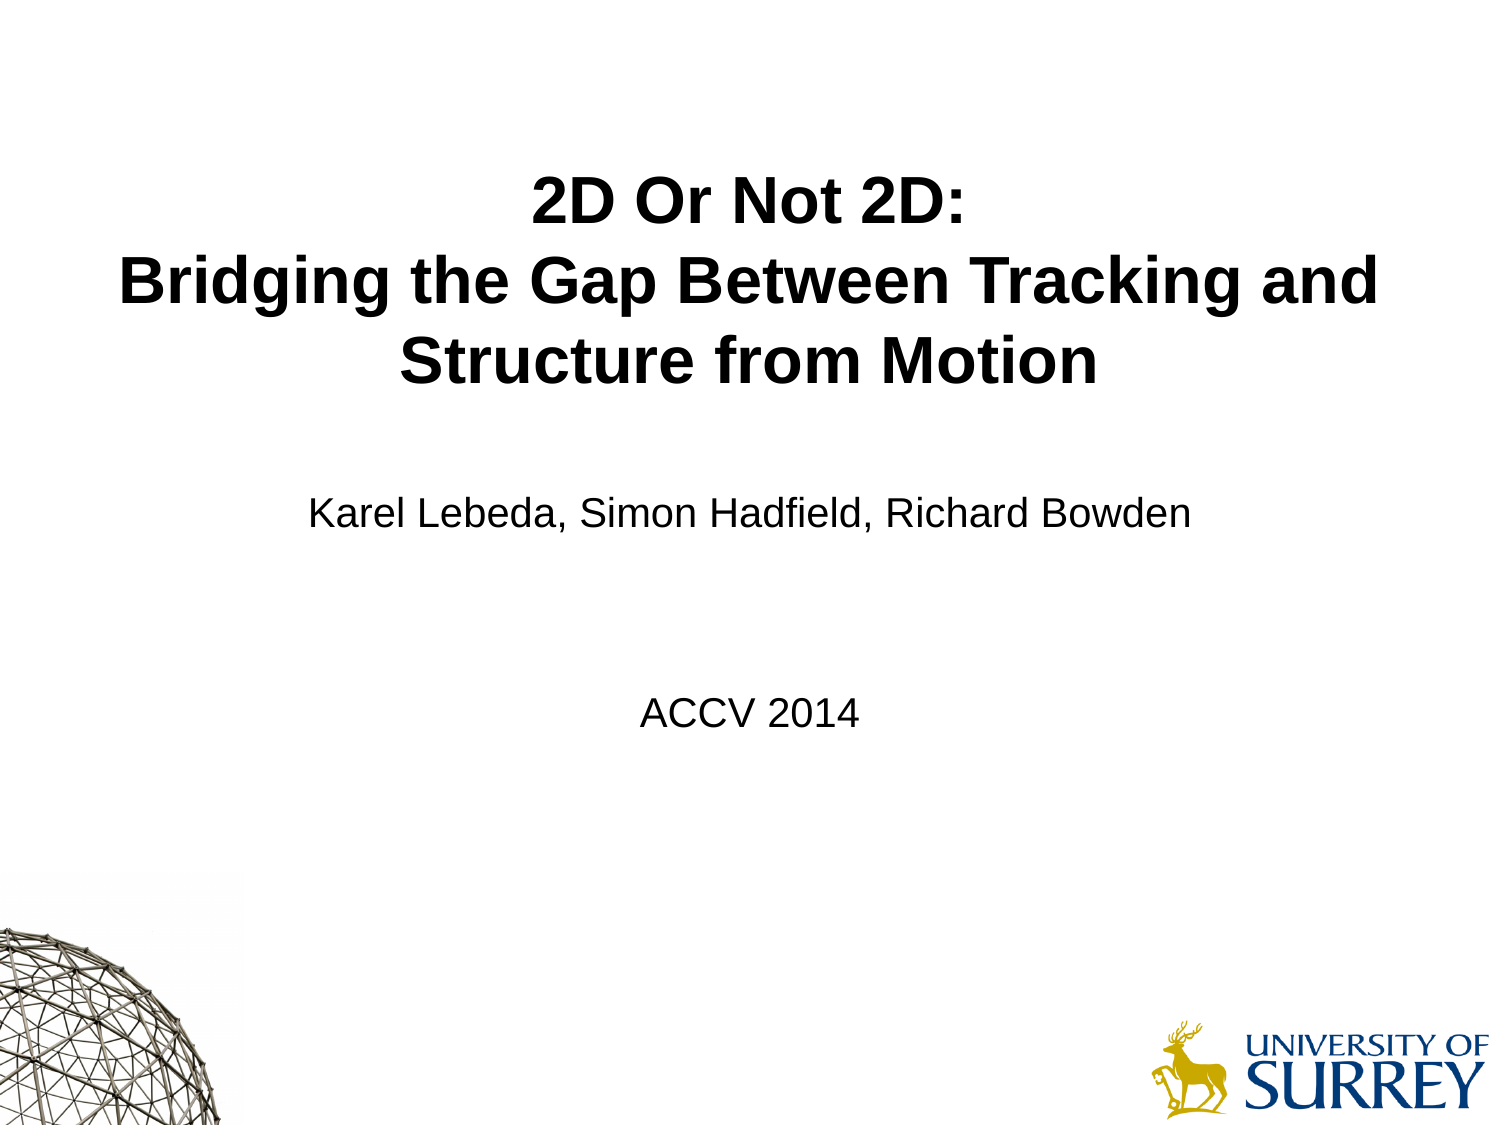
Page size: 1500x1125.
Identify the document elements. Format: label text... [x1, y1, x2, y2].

picture [0, 872, 244, 1125]
text_box Karel Lebeda, Simon Hadfield, Richard Bowden [0, 482, 1500, 544]
title 2D Or Not 2D: Bridging the Gap Between Tracking and Structure from Motion [0, 149, 1500, 405]
text_box ACCV 2014 [0, 682, 1500, 745]
picture [1151, 1019, 1489, 1120]
